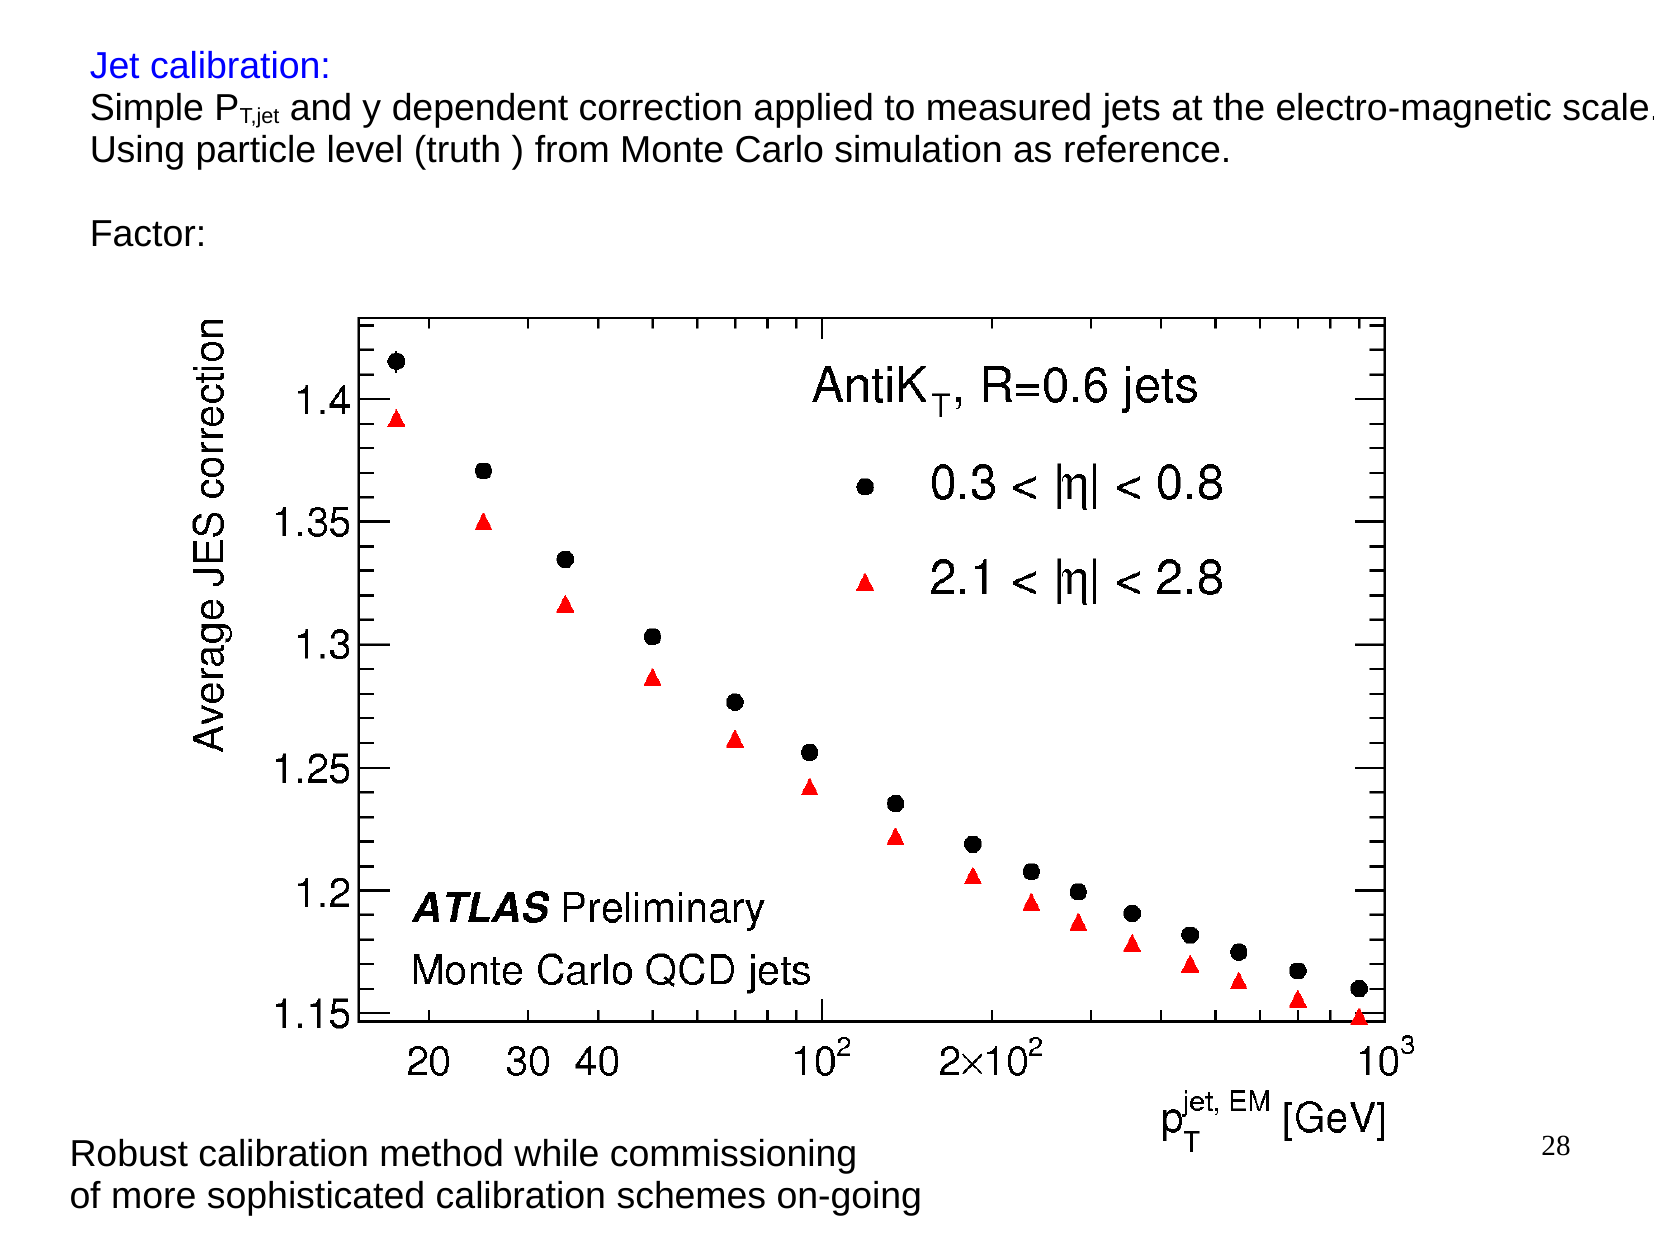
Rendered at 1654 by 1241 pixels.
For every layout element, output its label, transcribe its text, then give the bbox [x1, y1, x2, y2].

picture [150, 275, 1450, 1163]
text_box Robust calibration method while commissioning of more sophisticated calibration schemes on-going [54, 1125, 938, 1224]
text_box Jet calibration: Simple PT,jet and y dependent correction applied to measured jets at the electro-magnetic scale. Using particle level (truth ) from Monte Carlo simulation as reference. Factor: [75, 37, 1654, 275]
